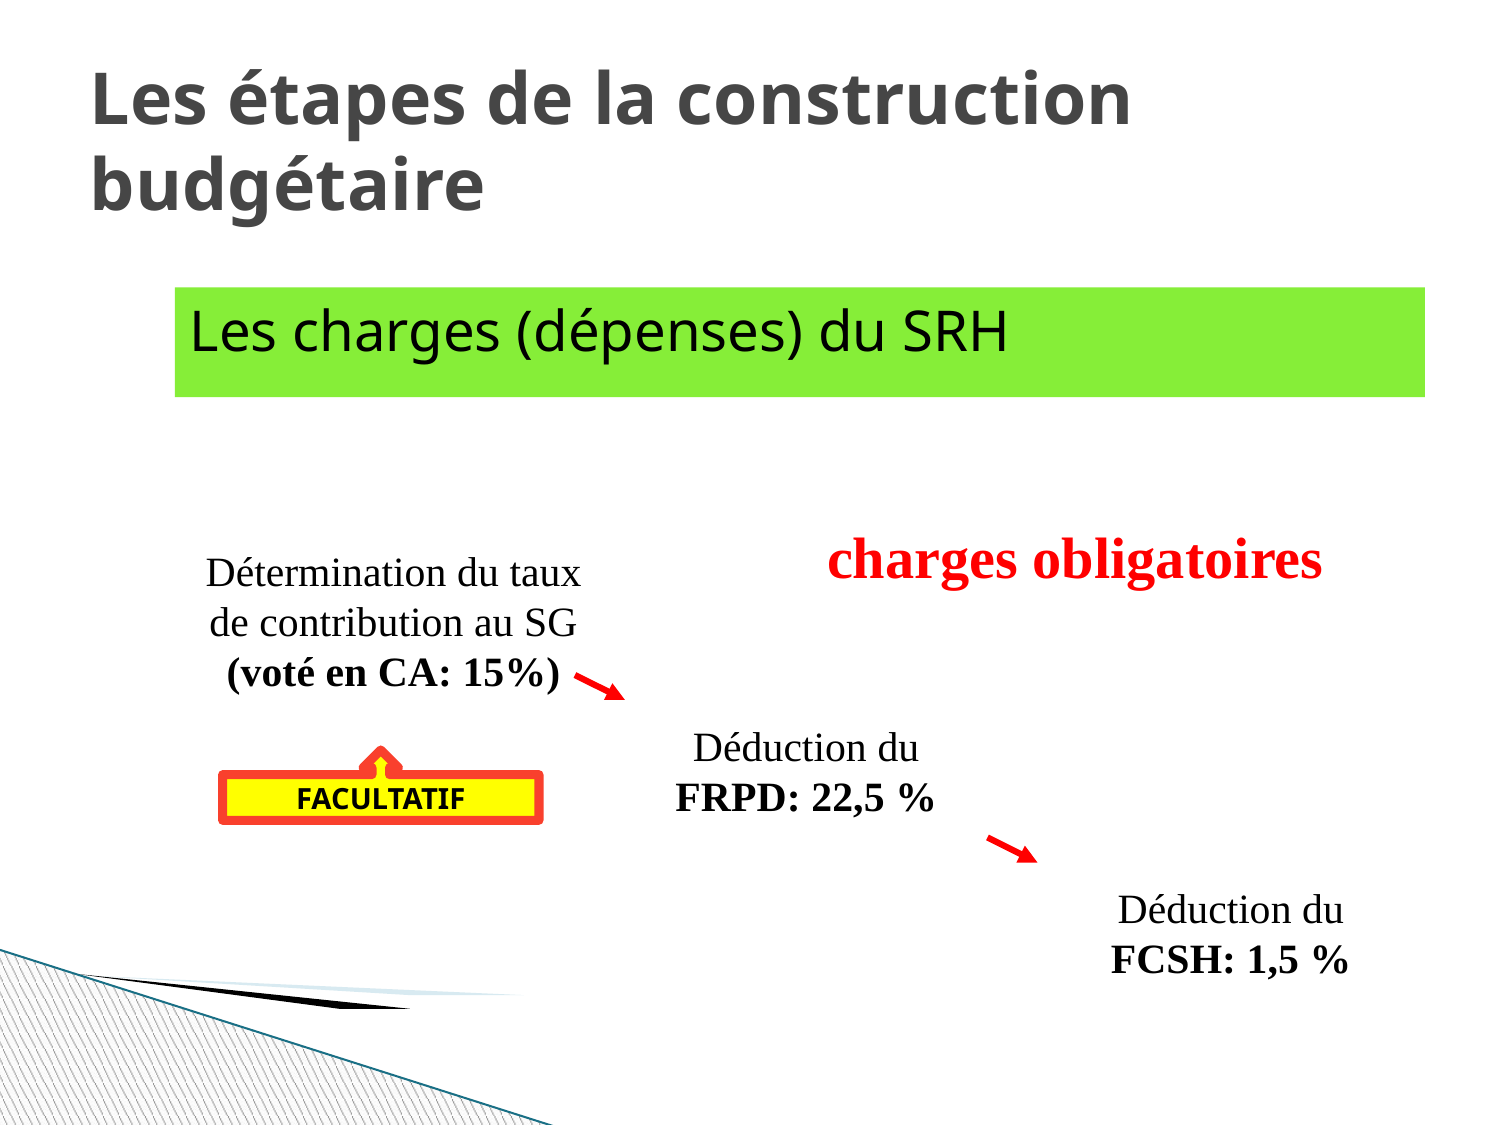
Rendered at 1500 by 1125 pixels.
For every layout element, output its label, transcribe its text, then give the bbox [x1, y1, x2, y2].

text_box charges obligatoires [812, 512, 1363, 598]
list Les charges (dépenses) du SRH [174, 287, 1425, 398]
text_box Détermination du taux de contribution au SG (voté en CA: 15%) [174, 537, 613, 703]
text_box Déduction du FCSH: 1,5 % [1037, 874, 1425, 990]
title Les étapes de la construction budgétaire [75, 45, 1425, 233]
picture [0, 952, 543, 1125]
text_box Déduction du FRPD: 22,5 % [612, 712, 1000, 828]
text_box FACULTATIF [222, 750, 539, 821]
